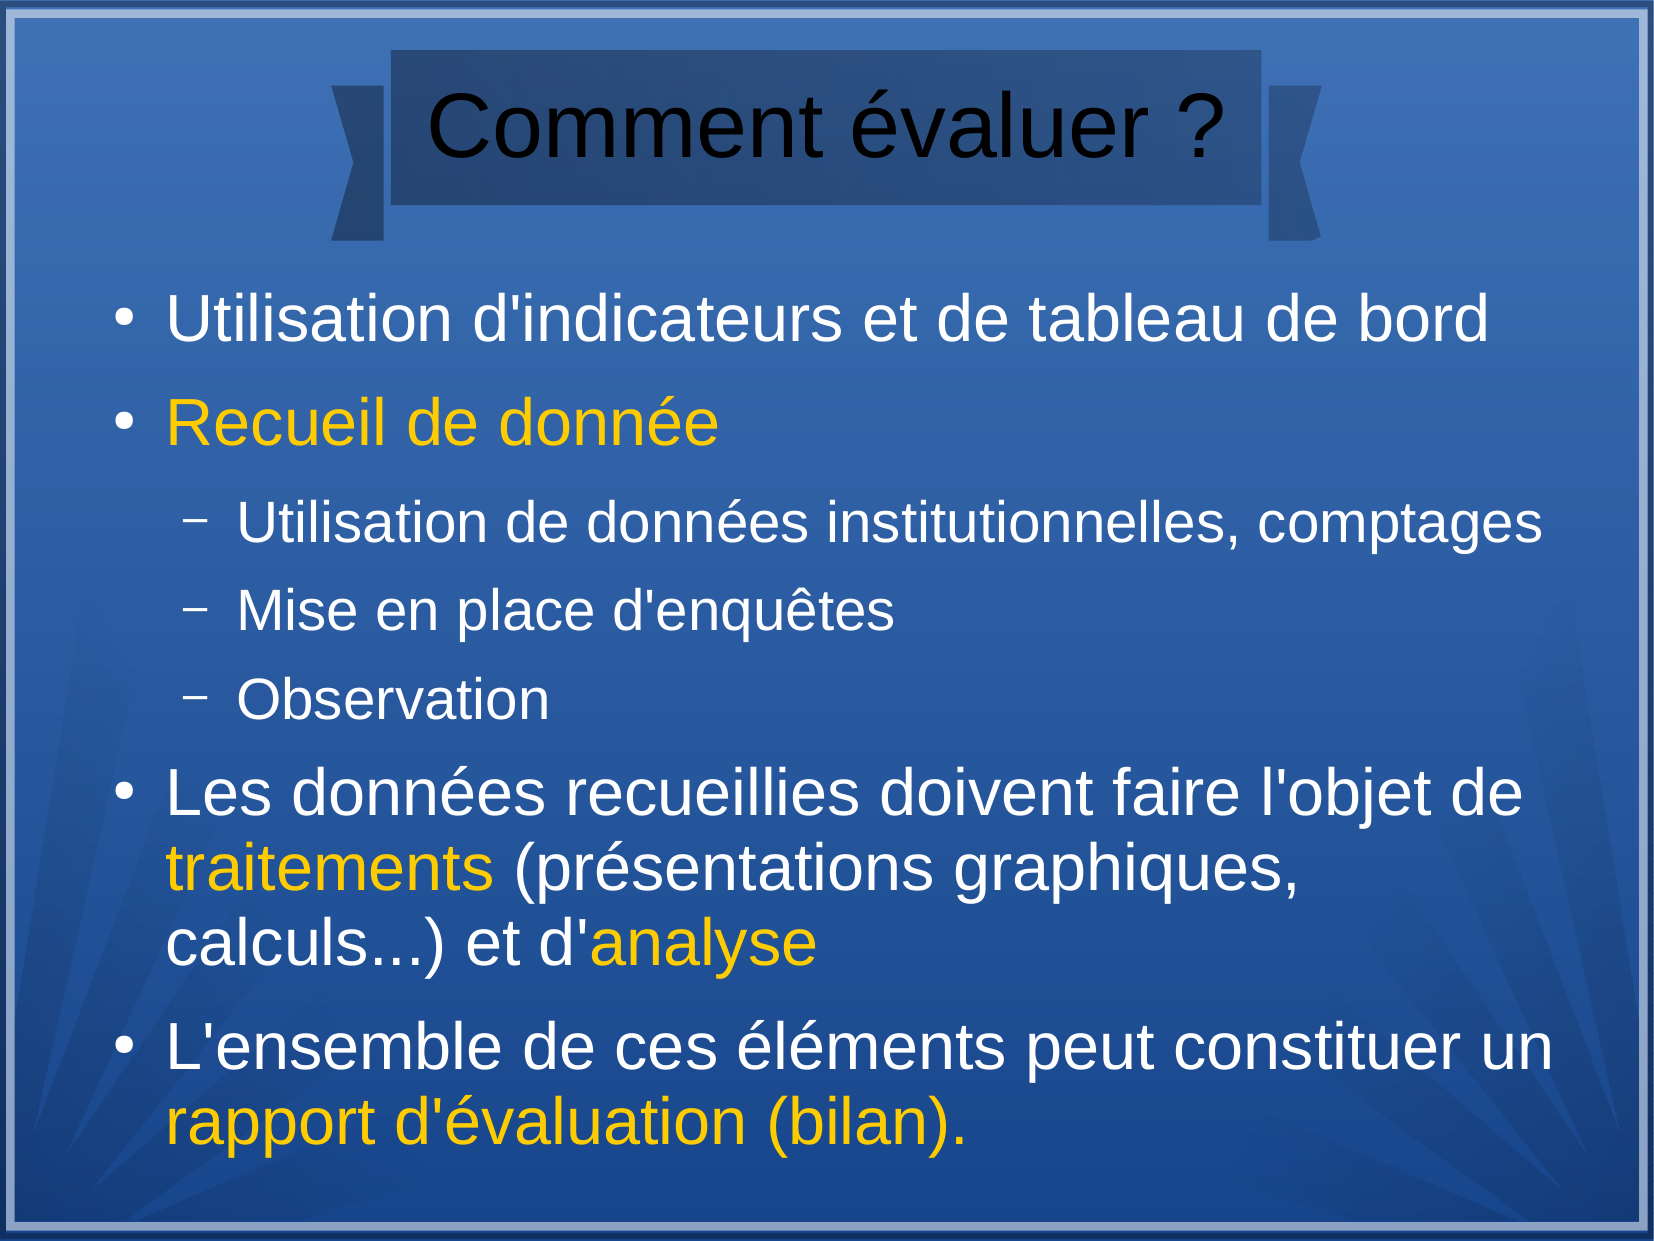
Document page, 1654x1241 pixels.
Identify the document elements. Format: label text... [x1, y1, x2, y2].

title Comment évaluer ? [389, 47, 1264, 205]
list Utilisation d'indicateurs et de tableau de bord Recueil de donnée Utilisation de données institutionnelles, comptages Mise en place d'enquêtes Observation Les données recueillies doivent faire l'objet de traitements (présentations graphiques, calculs...) et d'analyse L'ensemble de ces éléments peut constituer un rapport d'évaluation (bilan). [94, 281, 1583, 1241]
